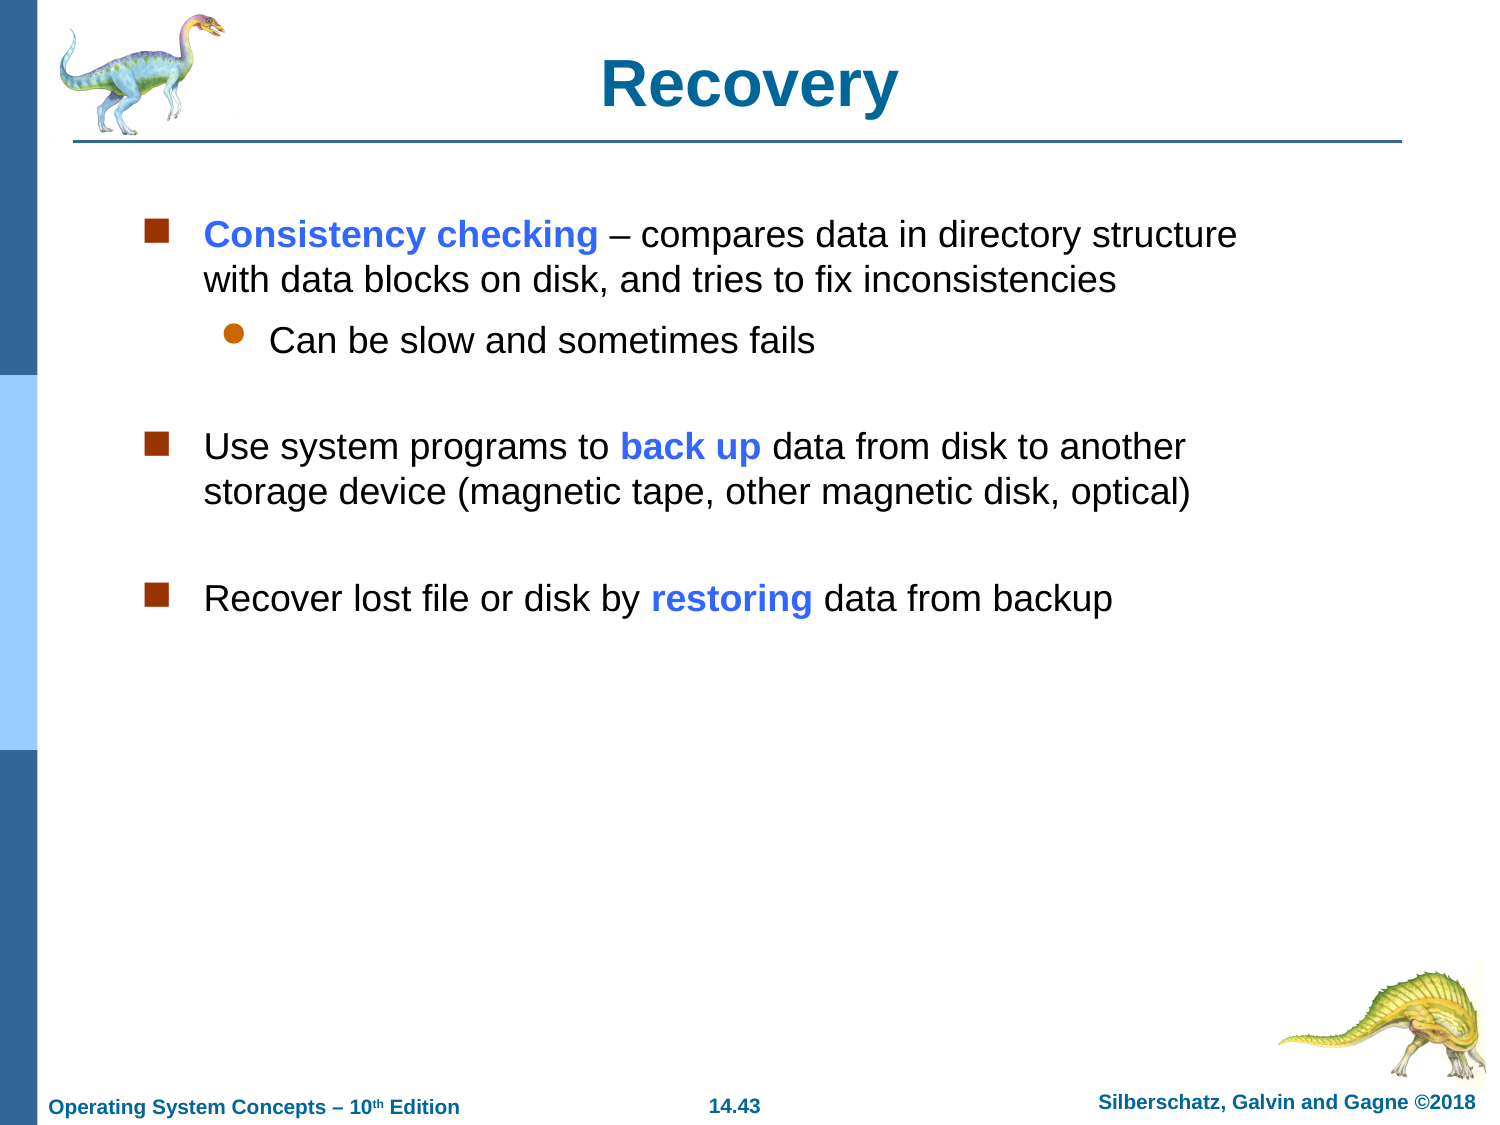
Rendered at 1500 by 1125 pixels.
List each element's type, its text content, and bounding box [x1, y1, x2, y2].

list Consistency checking – compares data in directory structure with data blocks on disk, and tries to fix inconsistencies Can be slow and sometimes fails Use system programs to back up data from disk to another storage device (magnetic tape, other magnetic disk, optical) Recover lost file or disk by restoring data from backup [132, 202, 1294, 946]
picture [46, 0, 243, 149]
picture [1415, 1094, 1423, 1099]
picture [1275, 959, 1486, 1090]
title Recovery [75, 32, 1426, 128]
